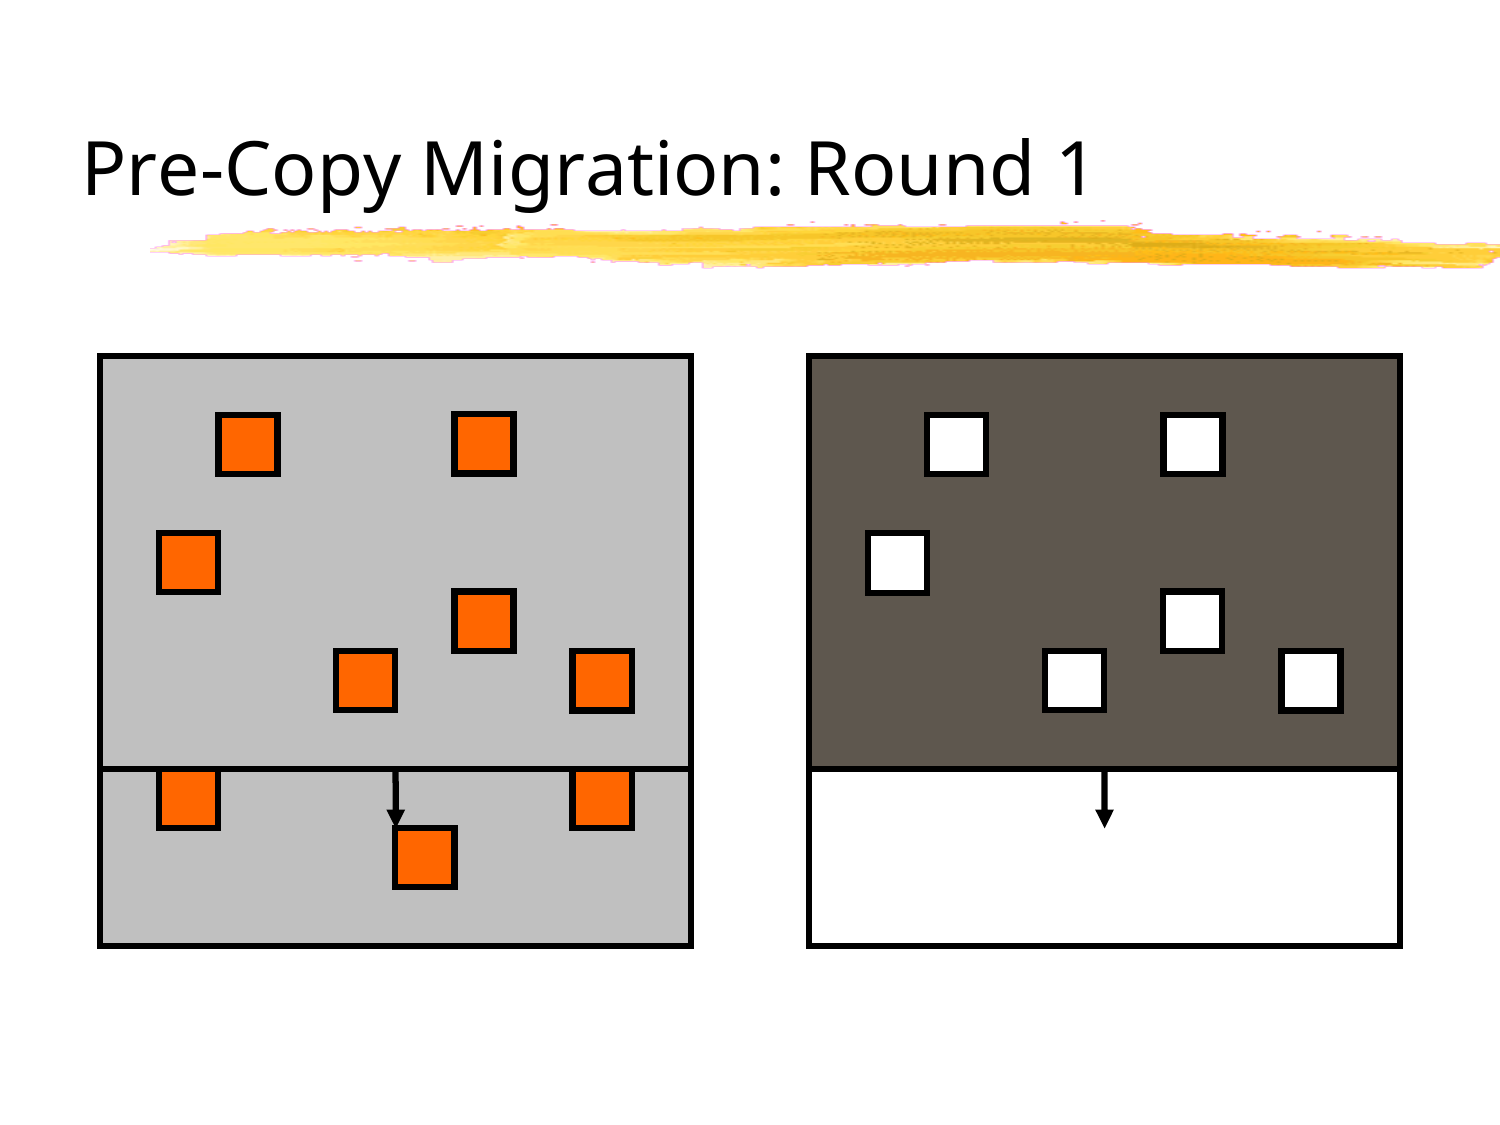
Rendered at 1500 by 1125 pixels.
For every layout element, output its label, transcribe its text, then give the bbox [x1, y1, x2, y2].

text_box [100, 355, 691, 947]
title Pre-Copy Migration: Round 1 [66, 37, 1342, 225]
text_box [809, 355, 1400, 770]
picture [150, 215, 1500, 279]
